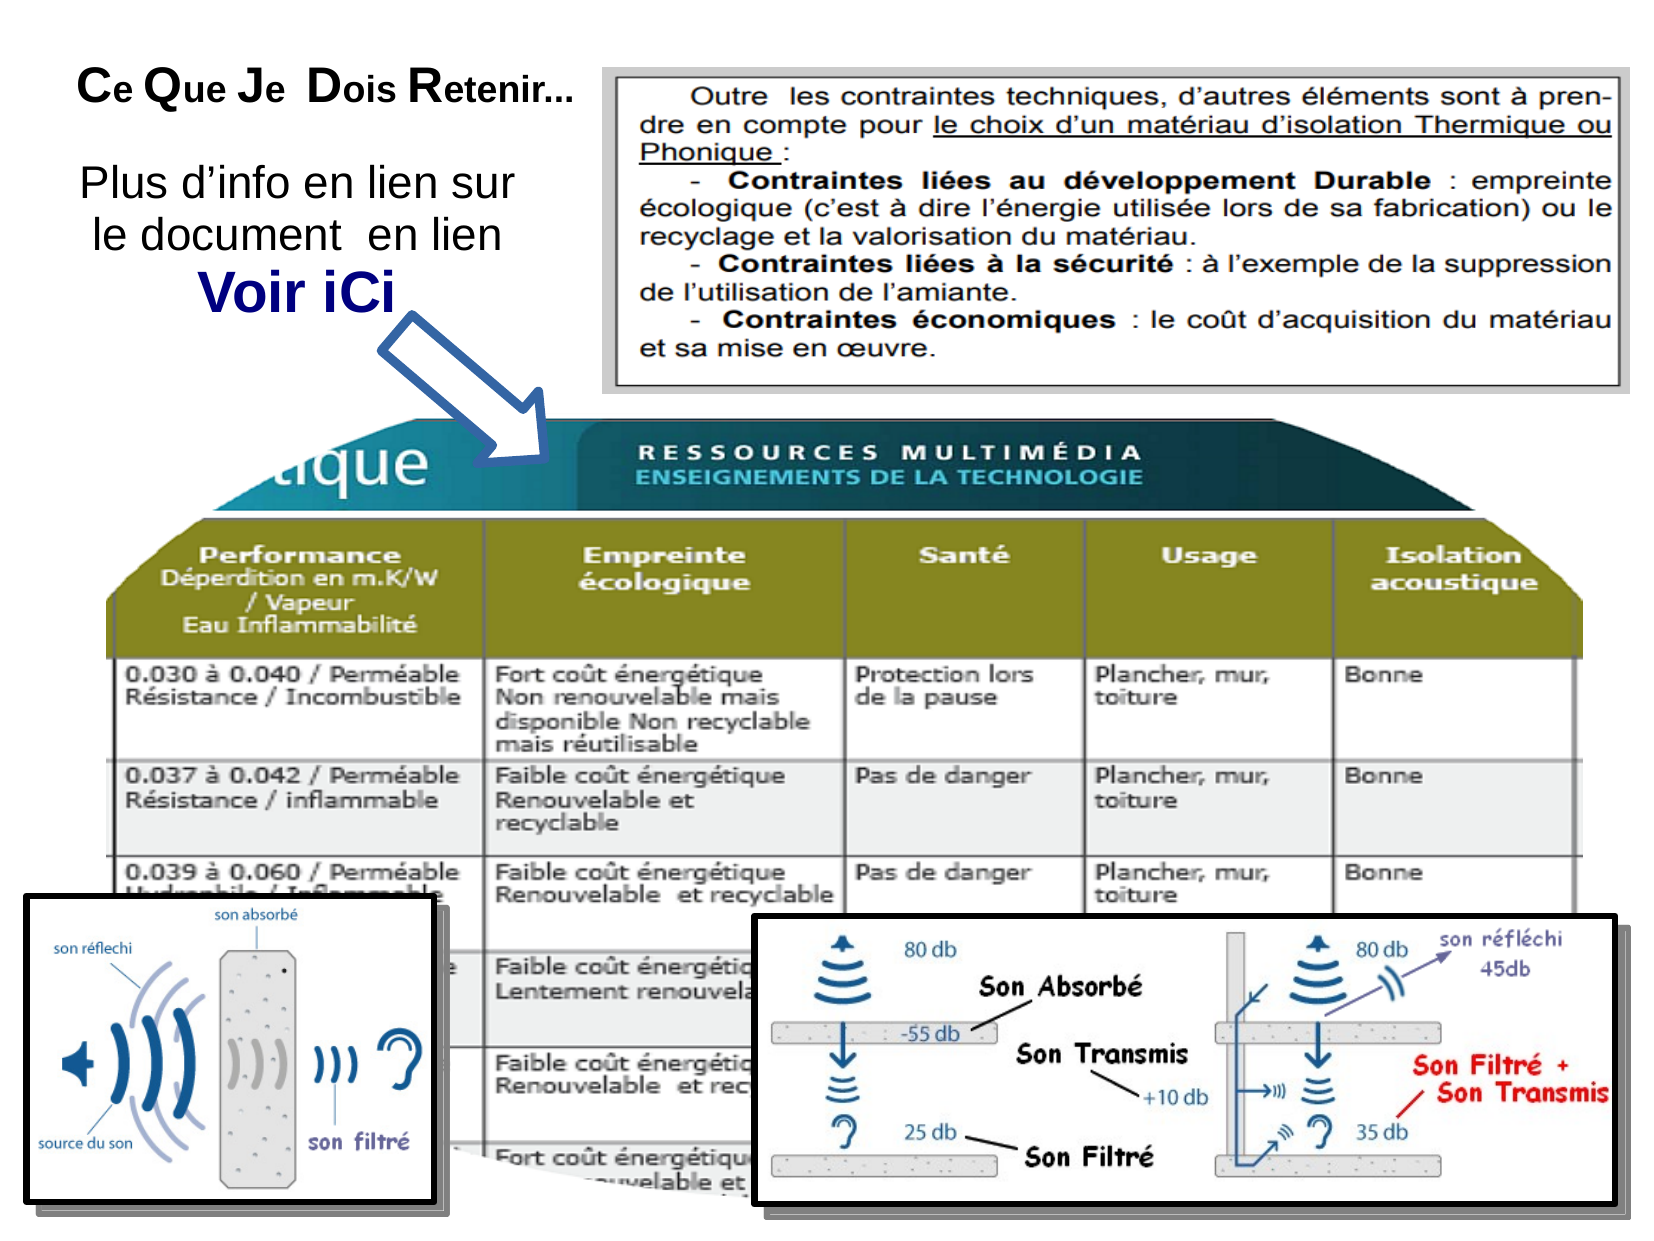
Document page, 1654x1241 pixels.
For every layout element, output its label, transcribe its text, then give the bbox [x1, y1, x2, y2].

picture [106, 413, 1583, 1212]
picture [29, 898, 432, 1199]
text_box Plus d’info en lien sur le document en lien Voir iCi [43, 150, 552, 343]
text_box Ce Que Je Dois Retenir... [61, 49, 851, 121]
picture [602, 67, 1630, 394]
picture [757, 919, 1613, 1202]
text_box [381, 314, 545, 464]
